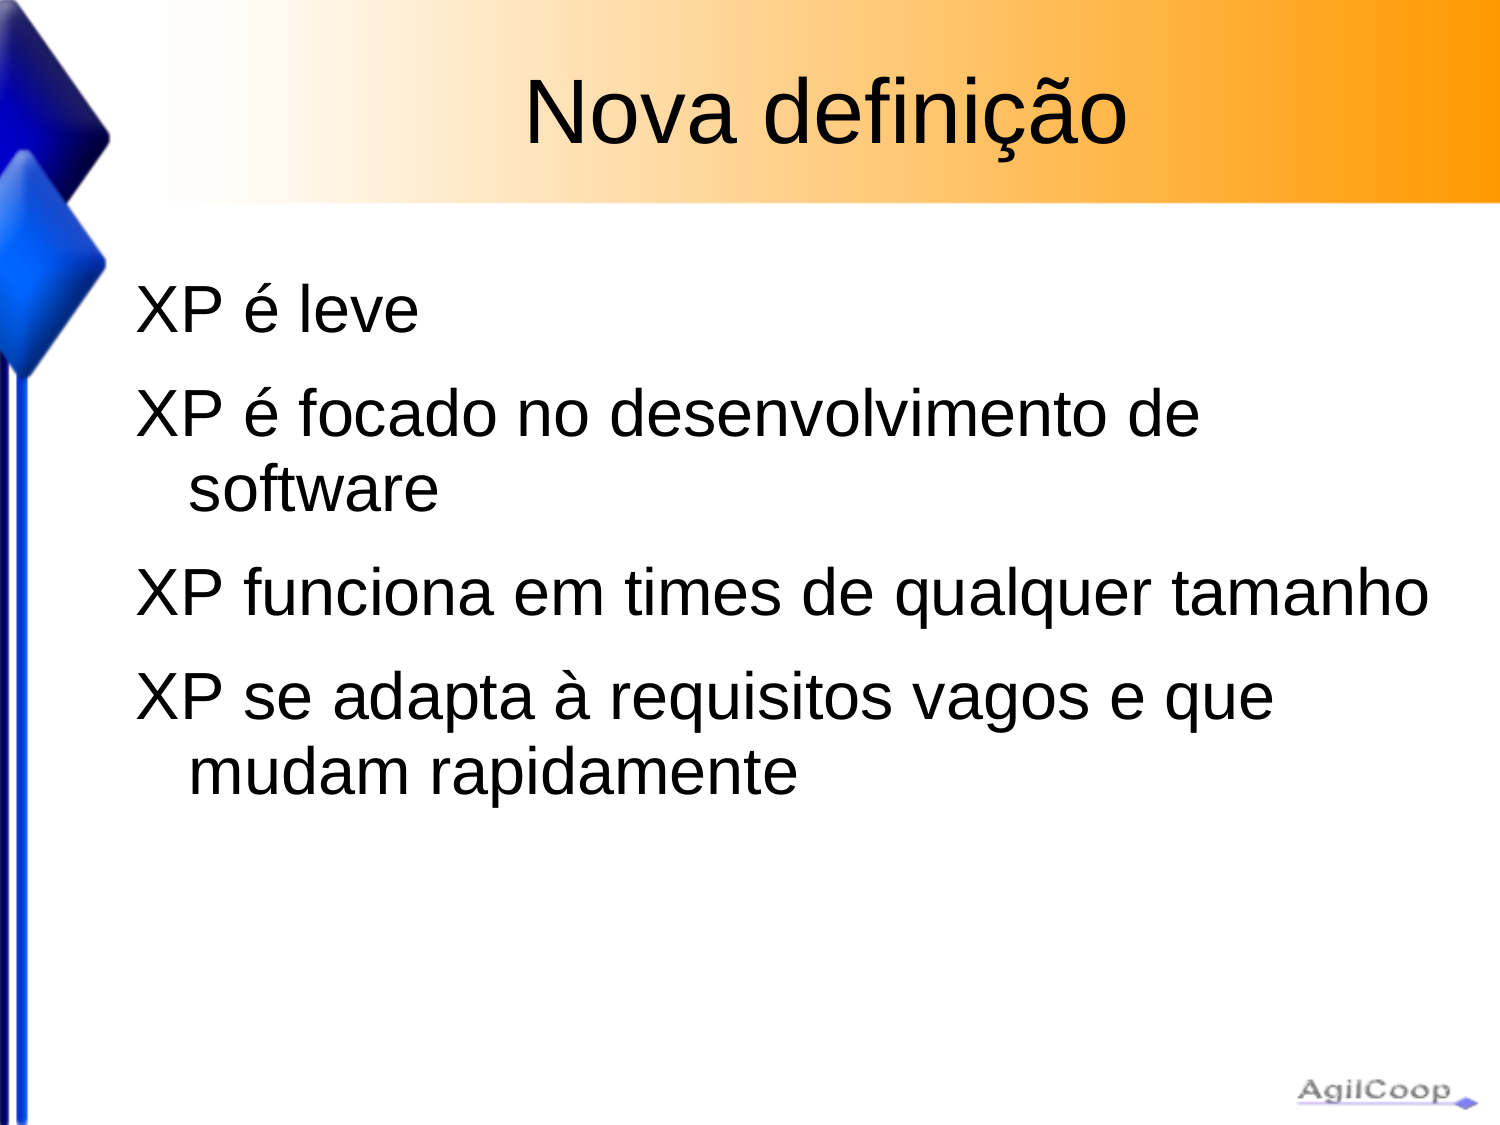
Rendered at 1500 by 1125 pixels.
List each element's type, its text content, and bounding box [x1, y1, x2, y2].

list XP é leve XP é focado no desenvolvimento de software XP funciona em times de qualquer tamanho XP se adapta à requisitos vagos e que mudam rapidamente [118, 271, 1447, 1123]
picture [0, 0, 1500, 1125]
title Nova definição [82, 8, 1500, 216]
